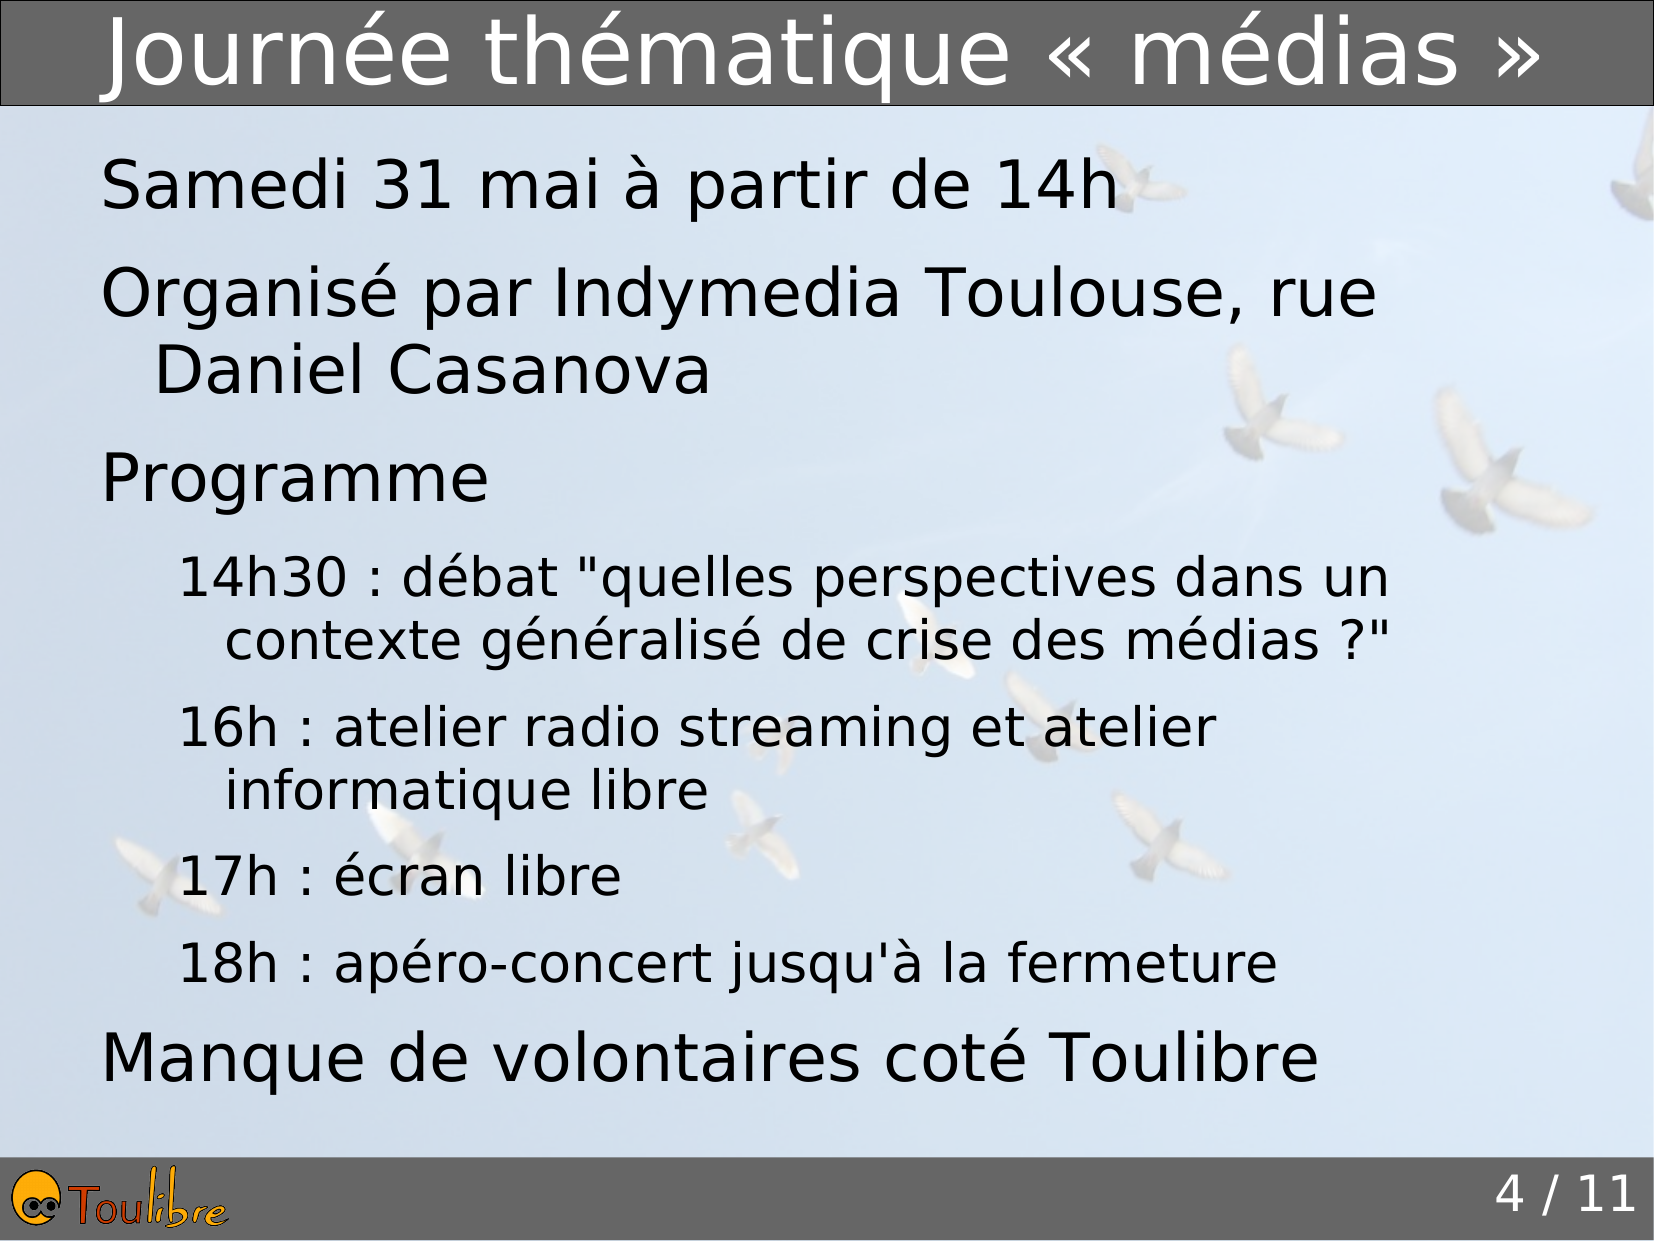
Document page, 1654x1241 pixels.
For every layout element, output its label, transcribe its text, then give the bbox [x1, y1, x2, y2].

picture [11, 1165, 229, 1228]
title Journée thématique « médias » [0, 0, 1654, 107]
list Samedi 31 mai à partir de 14h Organisé par Indymedia Toulouse, rue Daniel Casanova Programme 14h30 : débat "quelles perspectives dans un contexte généralisé de crise des médias ?" 16h : atelier radio streaming et atelier informatique libre 17h : écran libre 18h : apéro-concert jusqu'à la fermeture Manque de volontaires coté Toulibre [82, 146, 1571, 1097]
